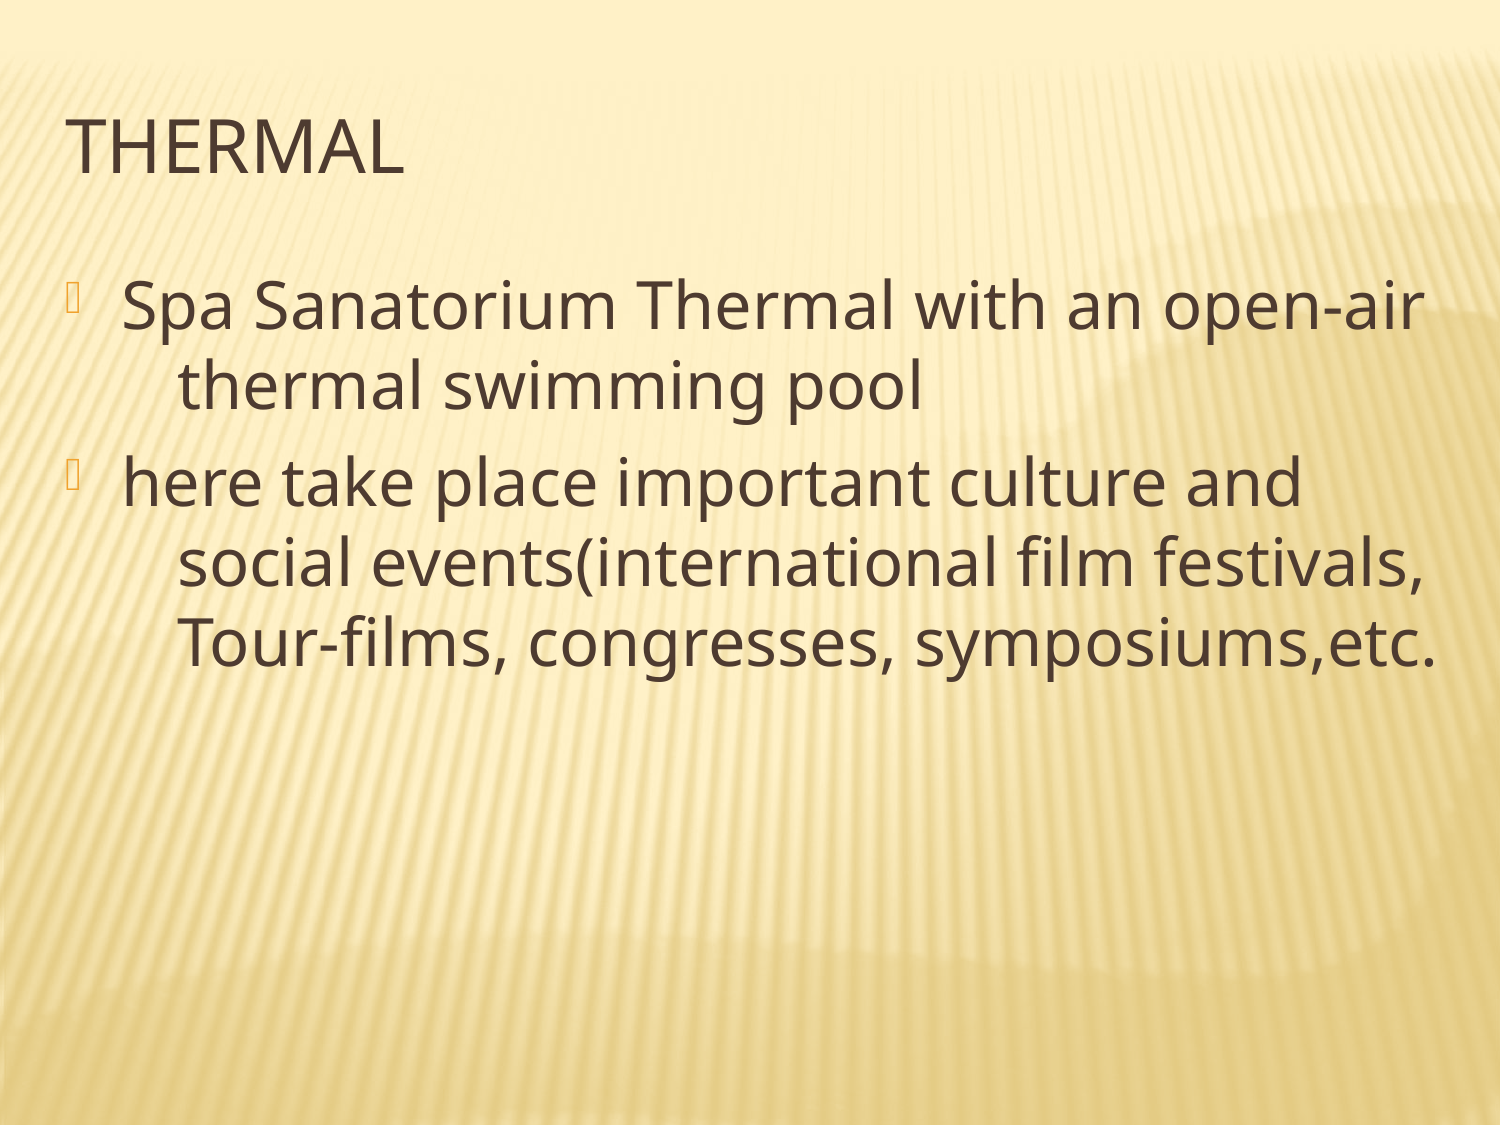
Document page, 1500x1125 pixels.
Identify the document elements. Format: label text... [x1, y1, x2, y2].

list Spa Sanatorium Thermal with an open-air thermal swimming pool here take place important culture and social events(international film festivals, Tour-films, congresses, symposiums,etc. [50, 254, 1476, 998]
title Thermal [50, 75, 1476, 213]
